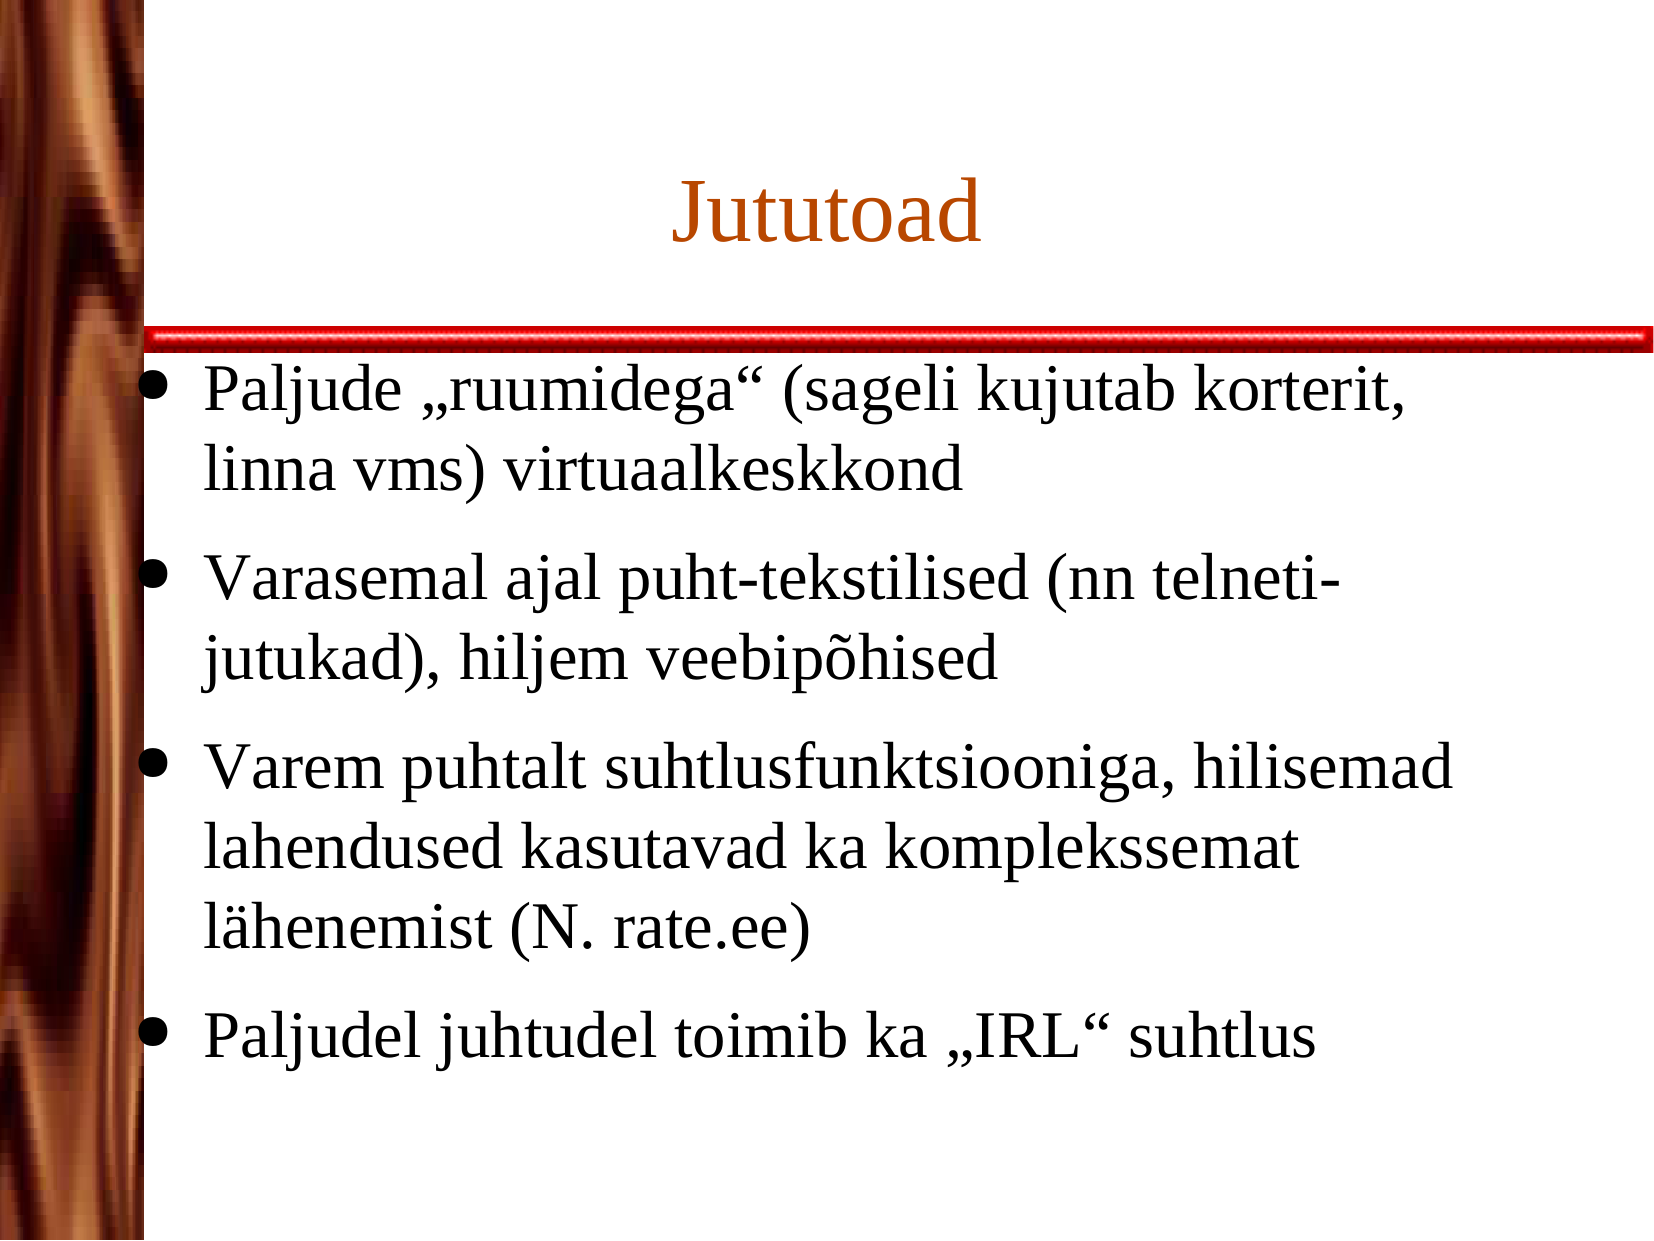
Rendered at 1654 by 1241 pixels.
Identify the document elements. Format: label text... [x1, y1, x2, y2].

title Jututoad [121, 100, 1533, 312]
list Paljude „ruumidega“ (sageli kujutab korterit, linna vms) virtuaalkeskkond Varasemal ajal puht-tekstilised (nn telneti-jutukad), hiljem veebipõhised Varem puhtalt suhtlusfunktsiooniga, hilisemad lahendused kasutavad ka komplekssemat lähenemist (N. rate.ee) Paljudel juhtudel toimib ka „IRL“ suhtlus [121, 344, 1533, 1126]
picture [0, 0, 1654, 1240]
